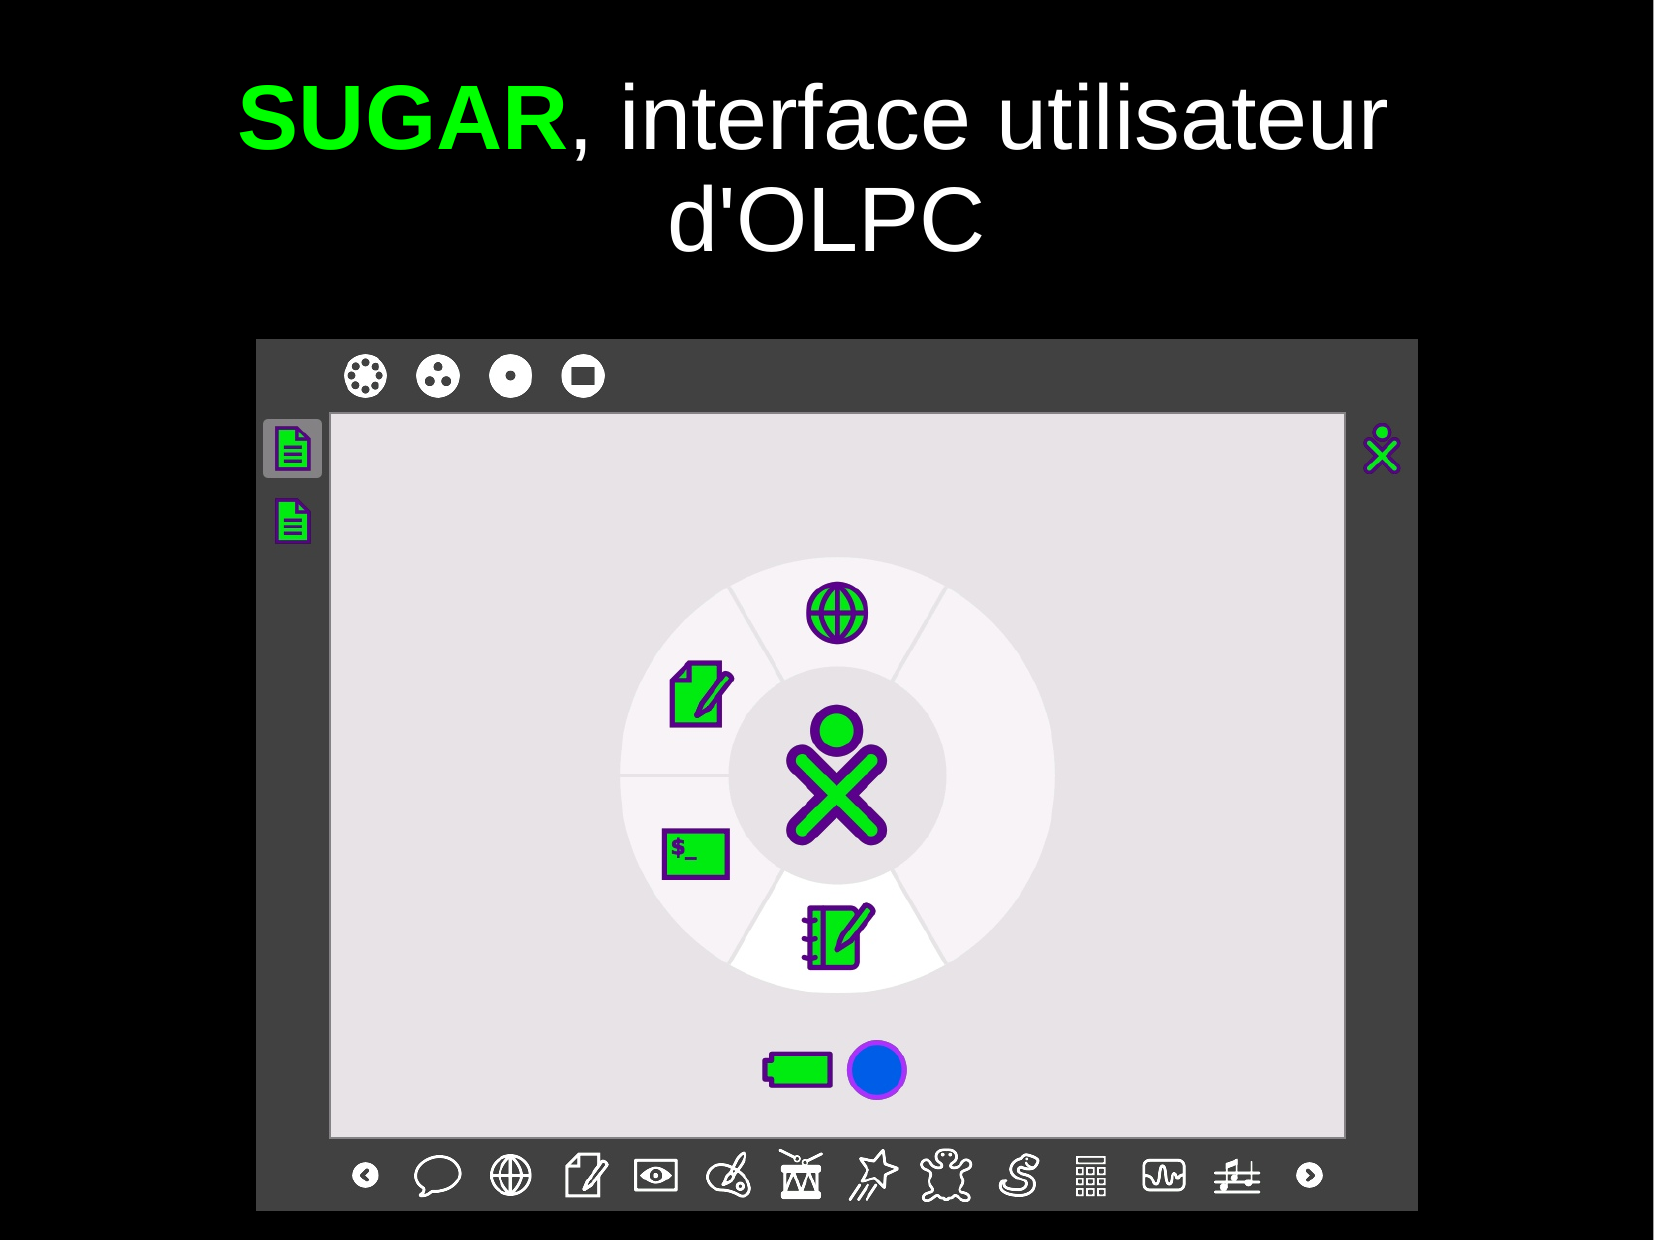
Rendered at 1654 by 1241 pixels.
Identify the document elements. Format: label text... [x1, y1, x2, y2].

text_box SUGAR, interface utilisateur d'OLPC [73, 59, 1580, 279]
picture [256, 339, 1418, 1211]
